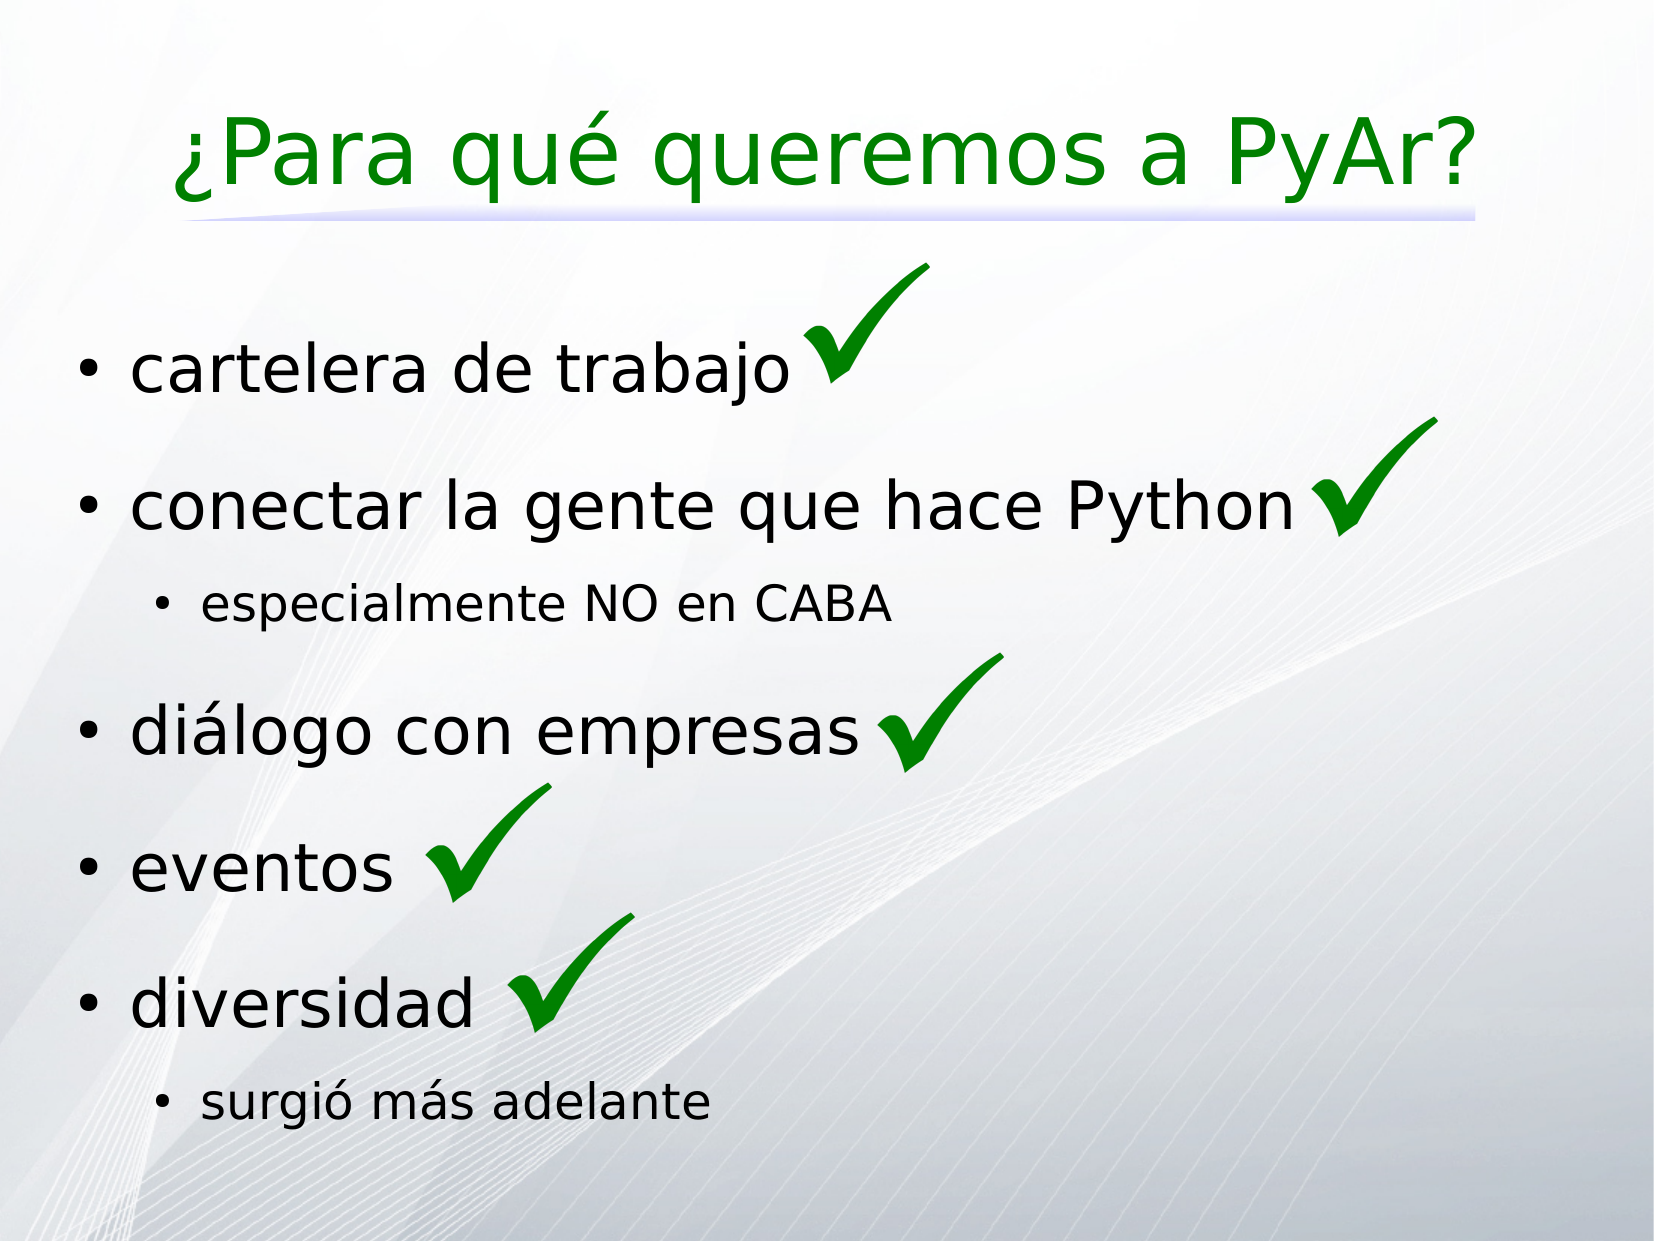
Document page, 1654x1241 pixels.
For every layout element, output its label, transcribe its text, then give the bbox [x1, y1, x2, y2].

picture [0, 0, 1654, 1241]
title ¿Para qué queremos a PyAr? [82, 49, 1571, 257]
list cartelera de trabajo conectar la gente que hace Python especialmente NO en CABA diálogo con empresas eventos diversidad surgió más adelante [59, 330, 1595, 1182]
